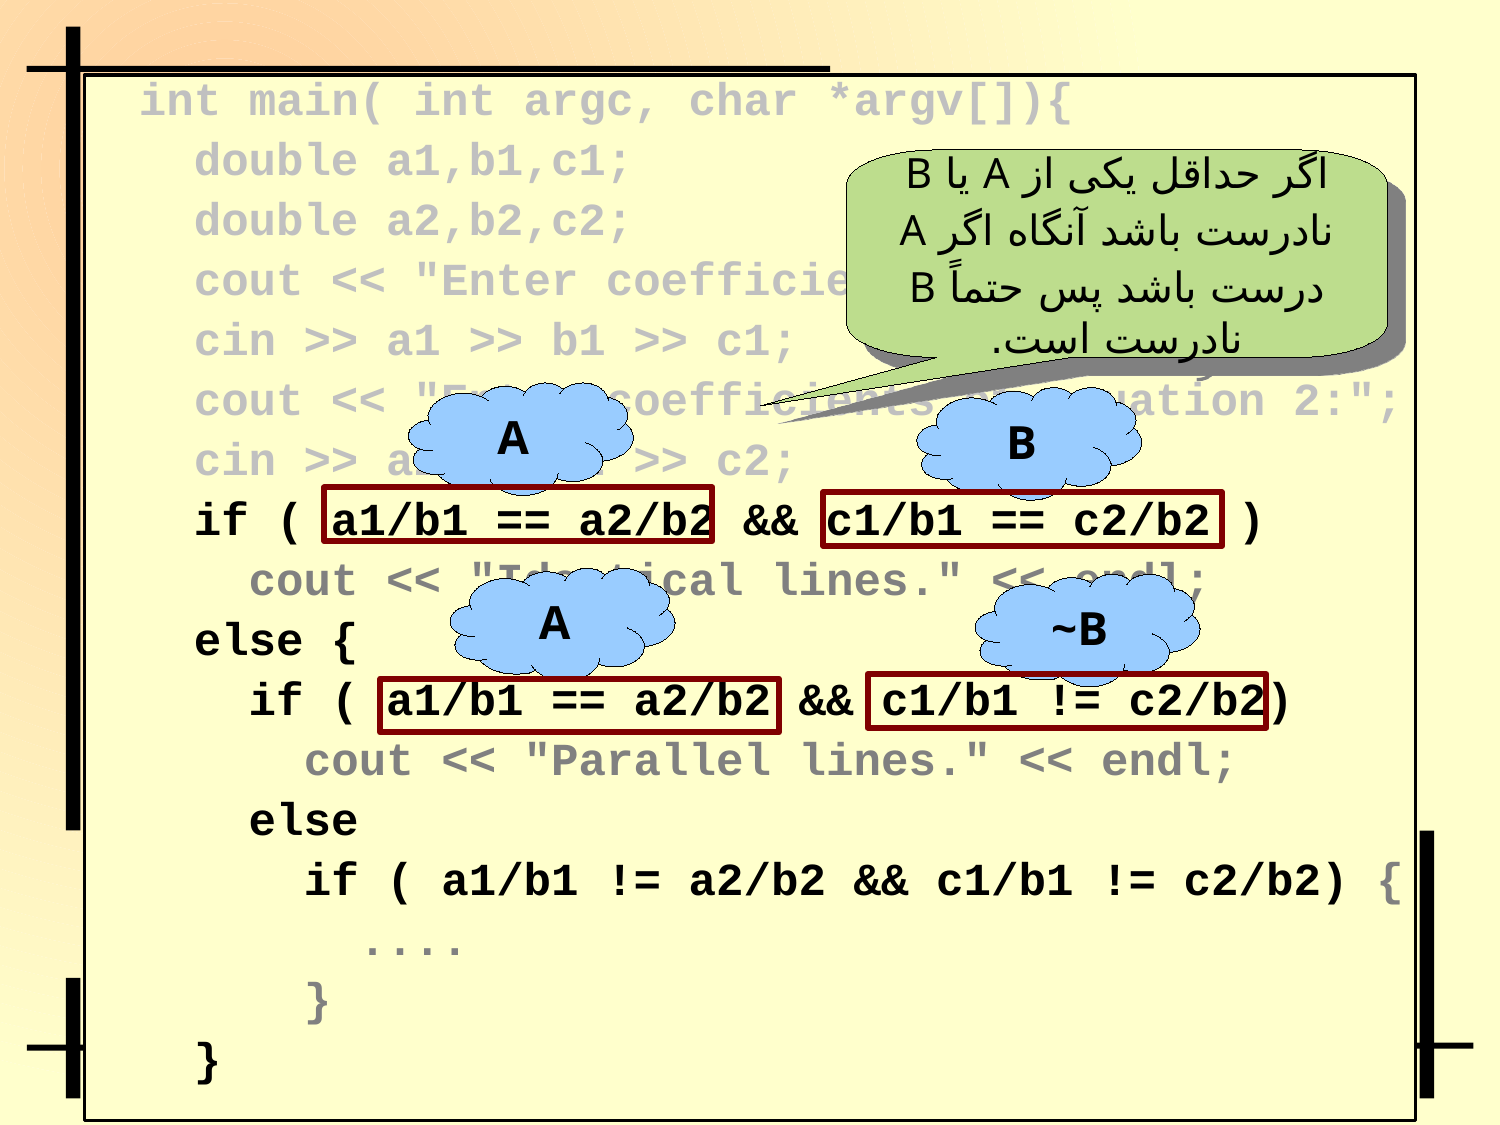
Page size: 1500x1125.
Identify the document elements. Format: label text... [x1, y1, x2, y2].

text_box A [450, 568, 676, 676]
text_box اگر حداقل یکی از A یا B نادرست باشد آنگاه اگر A درست باشد پس حتماً B نادرست است. [760, 149, 1388, 406]
list int main( int argc, char *argv[]){ double a1,b1,c1; double a2,b2,c2; cout << "Enter coefficients of equation 1:"; cin >> a1 >> b1 >> c1; cout << "Enter coefficients of equation 2:"; cin >> a2 >> b2 >> c2; if ( a1/b1 == a2/b2 && c1/b1 == c2/b2 ) cout << "Identical lines." << endl; else { if ( a1/b1 == a2/b2 && c1/b1 != c2/b2) cout << "Parallel lines." << endl; else if ( a1/b1 != a2/b2 && c1/b1 != c2/b2) { .... } } [84, 75, 1416, 1121]
text_box ~B [1061, 677, 1118, 687]
text_box A [408, 382, 634, 484]
text_box B [1010, 495, 1053, 501]
text_box ~B [975, 574, 1201, 671]
text_box A [501, 490, 546, 496]
text_box B [916, 387, 1142, 489]
